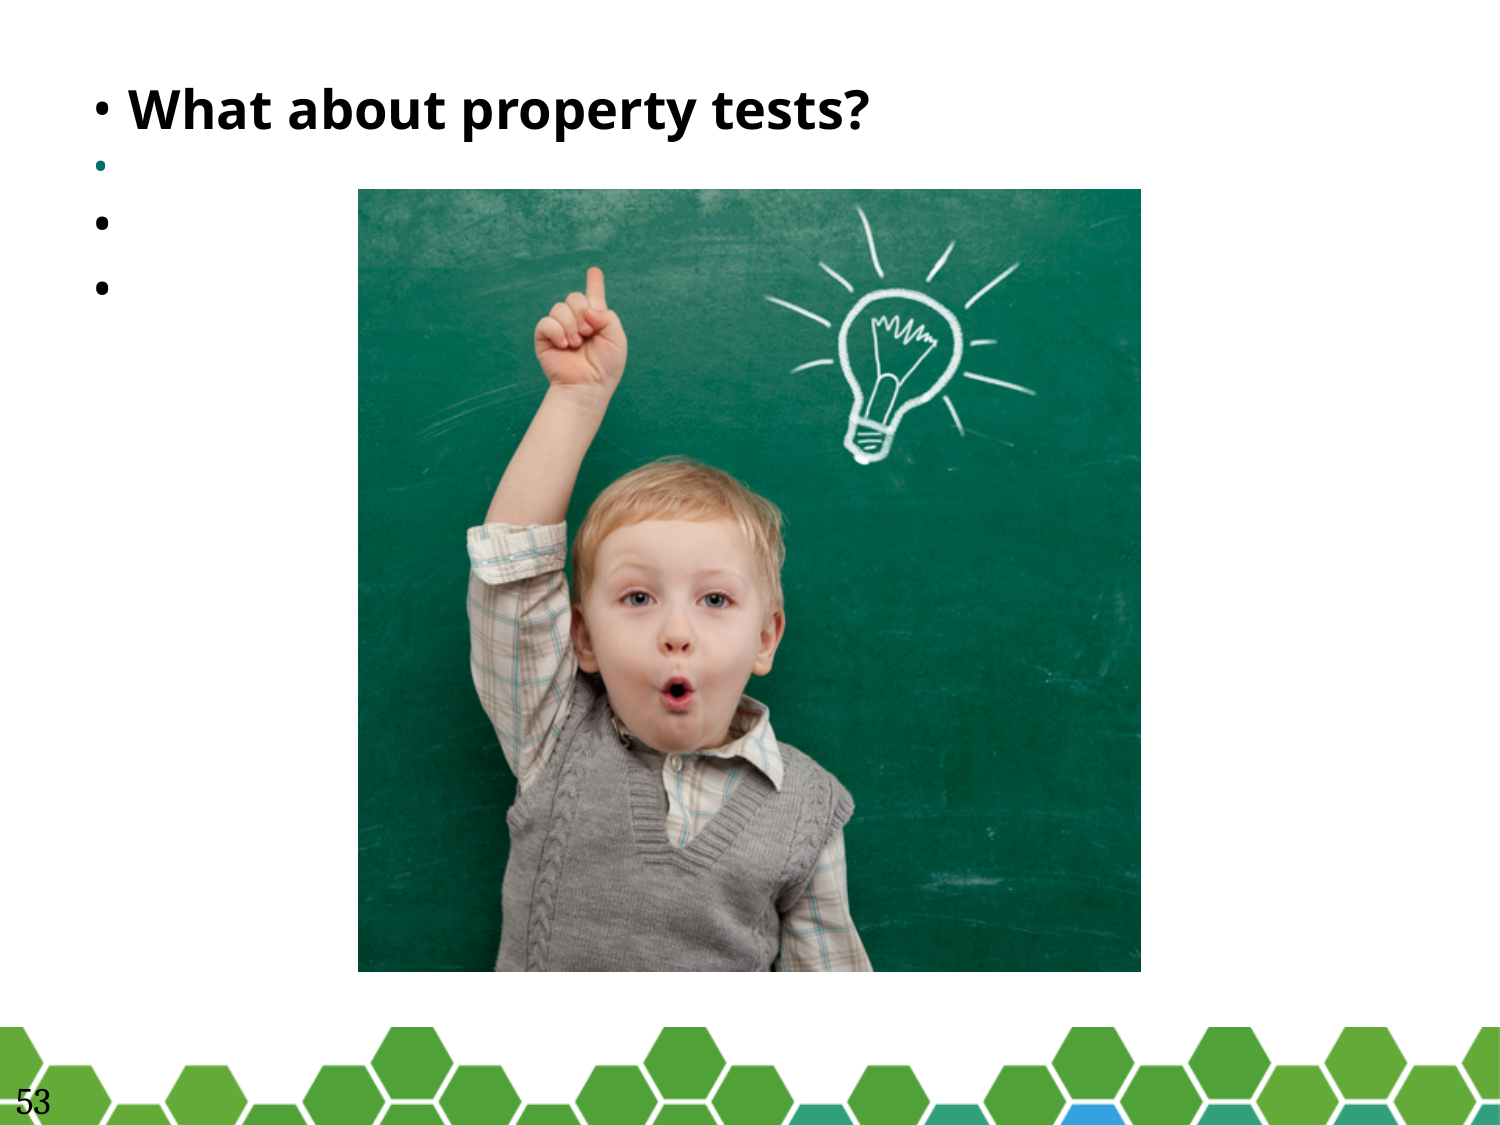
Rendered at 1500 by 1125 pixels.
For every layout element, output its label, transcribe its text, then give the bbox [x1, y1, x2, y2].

text_box What about property tests? [92, 75, 1467, 728]
picture [0, 1027, 1500, 1125]
picture [358, 189, 1141, 972]
